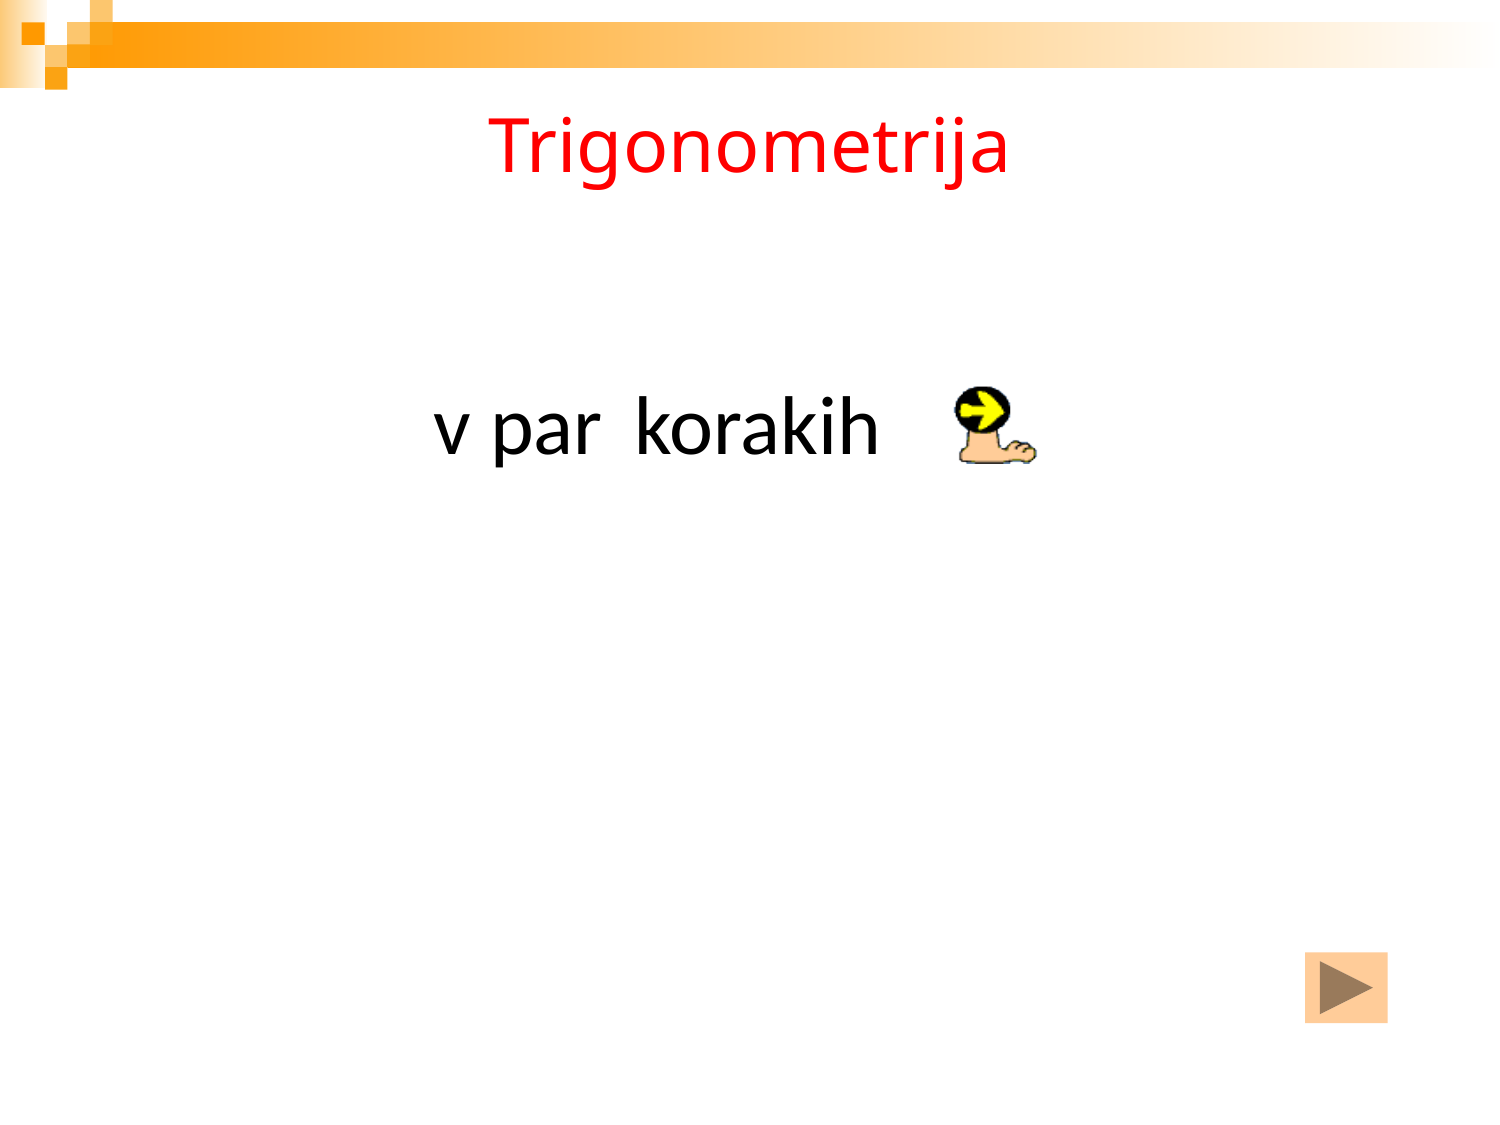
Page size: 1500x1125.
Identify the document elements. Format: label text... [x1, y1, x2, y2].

picture [928, 386, 1057, 464]
text_box Trigonometrija [64, 90, 1436, 386]
text_box tg=a [689, 22, 693, 67]
text_box v par [419, 386, 620, 479]
text_box korakih [620, 386, 928, 479]
text_box [1305, 952, 1388, 1024]
